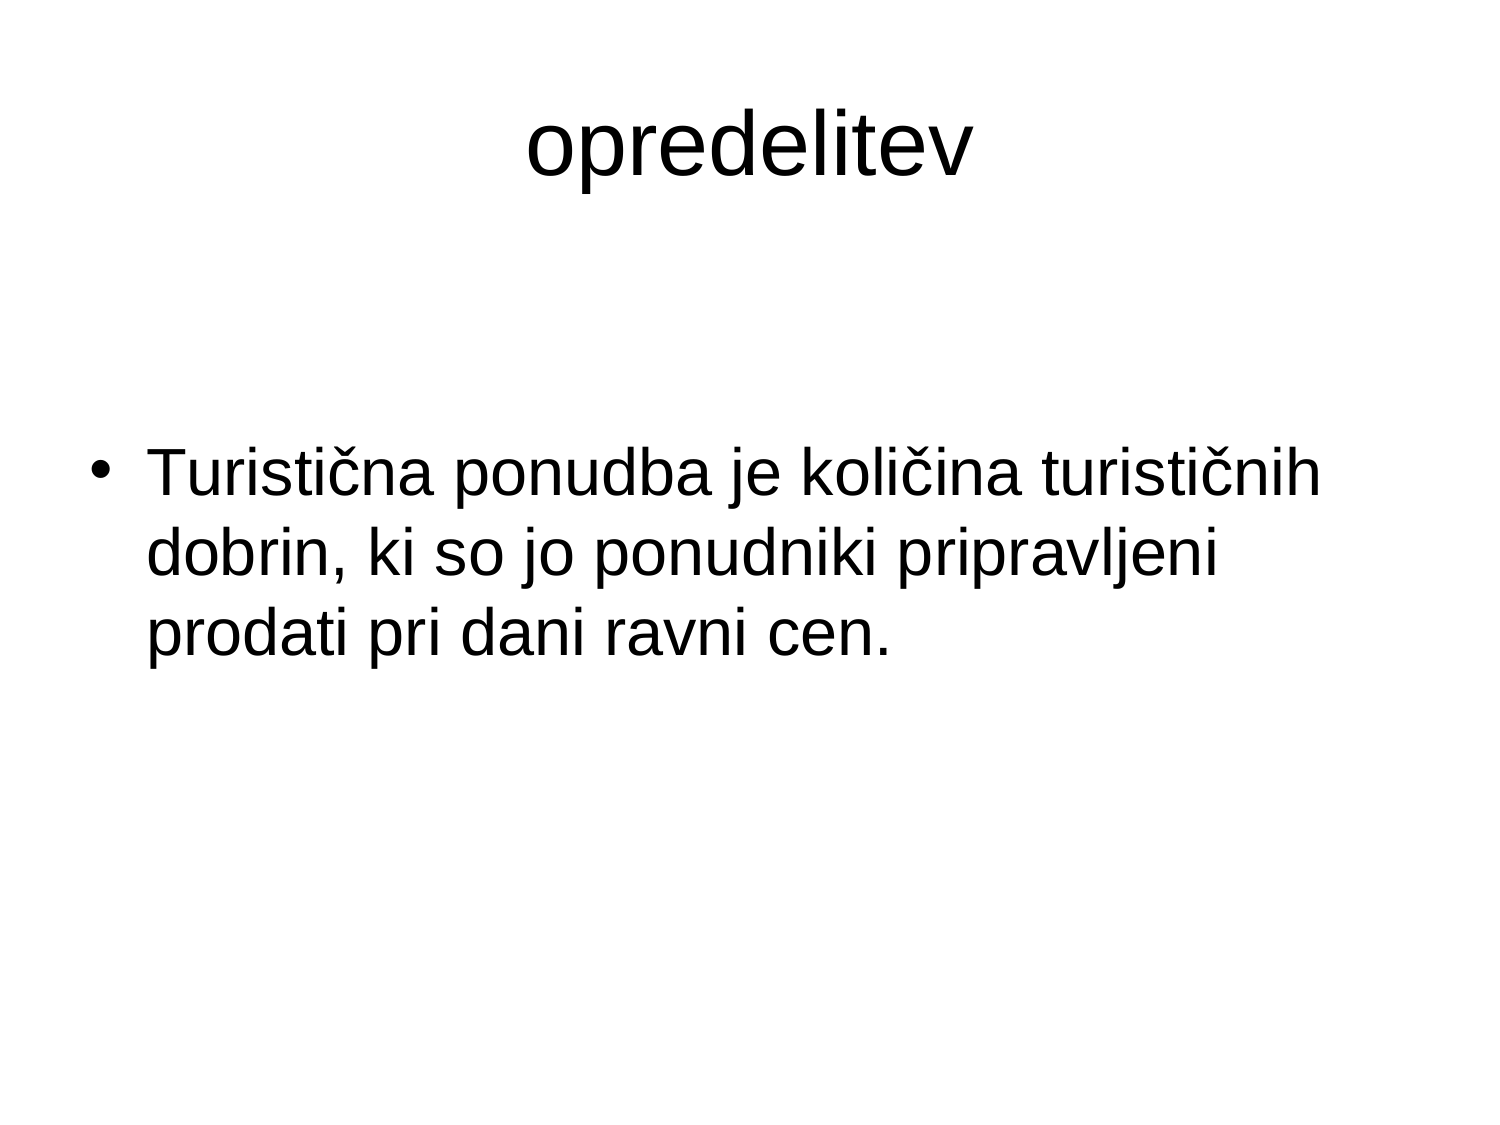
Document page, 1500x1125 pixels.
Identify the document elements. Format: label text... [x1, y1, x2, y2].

list Turistična ponudba je količina turističnih dobrin, ki so jo ponudniki pripravljeni prodati pri dani ravni cen. [75, 420, 1426, 1005]
title opredelitev [75, 45, 1426, 233]
